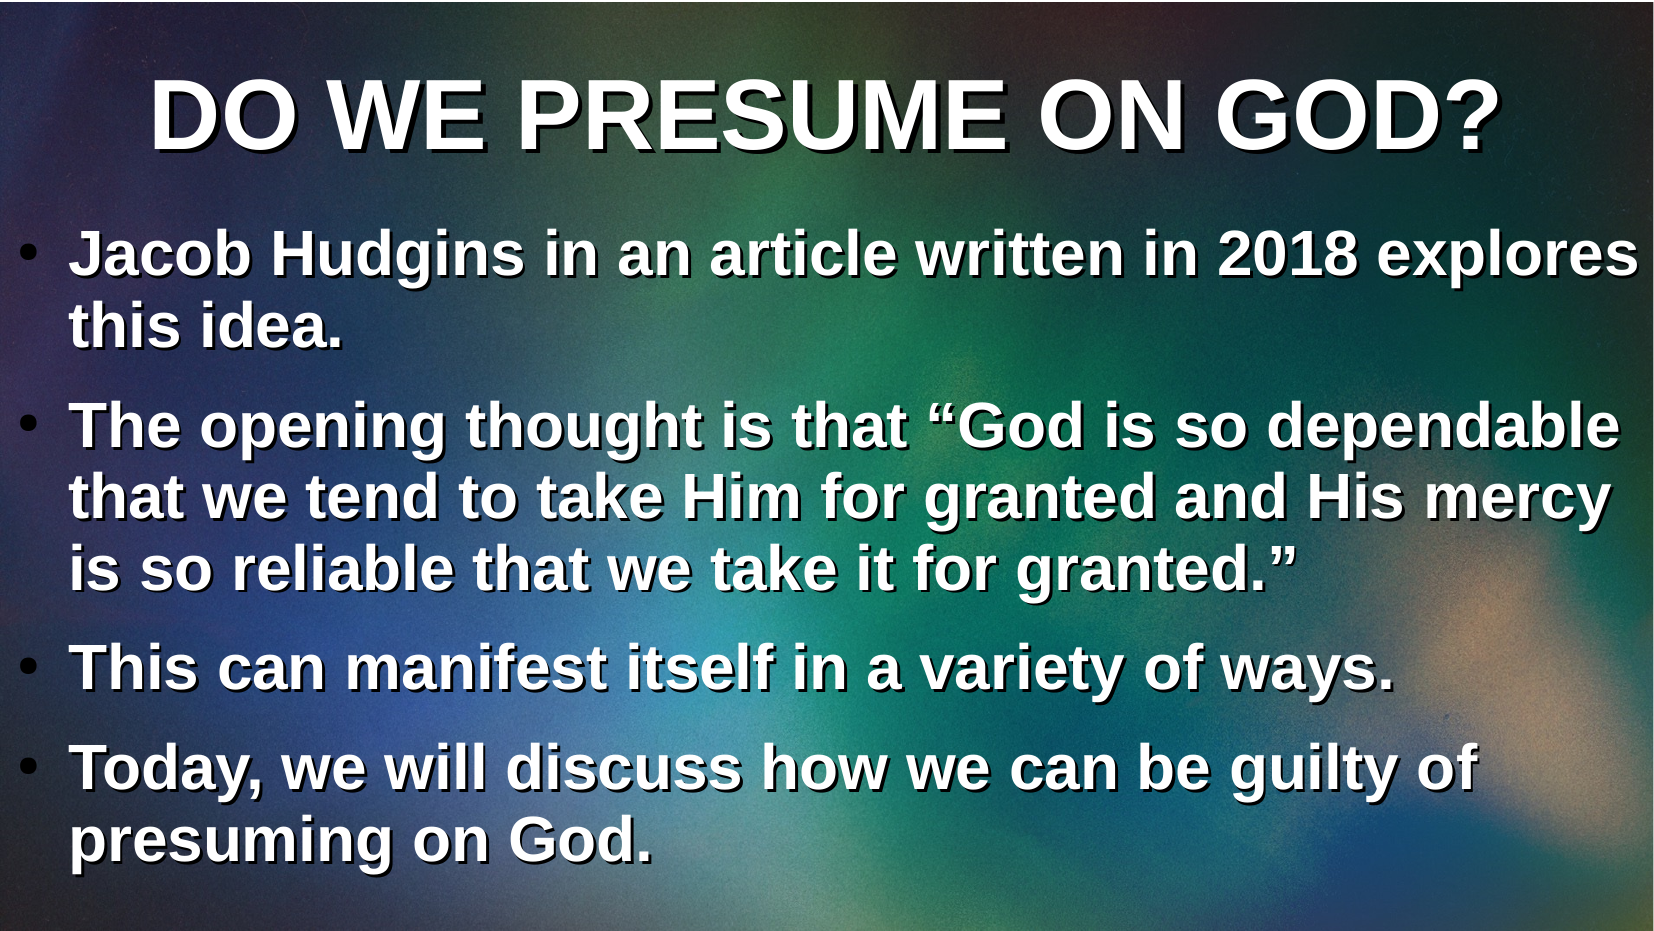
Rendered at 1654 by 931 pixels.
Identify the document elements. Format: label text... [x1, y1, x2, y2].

list Jacob Hudgins in an article written in 2018 explores this idea. The opening thought is that “God is so dependable that we tend to take Him for granted and His mercy is so reliable that we take it for granted.” This can manifest itself in a variety of ways. Today, we will discuss how we can be guilty of presuming on God. [0, 217, 1654, 931]
title DO WE PRESUME ON GOD? [82, 37, 1571, 193]
picture [0, 2, 1654, 217]
